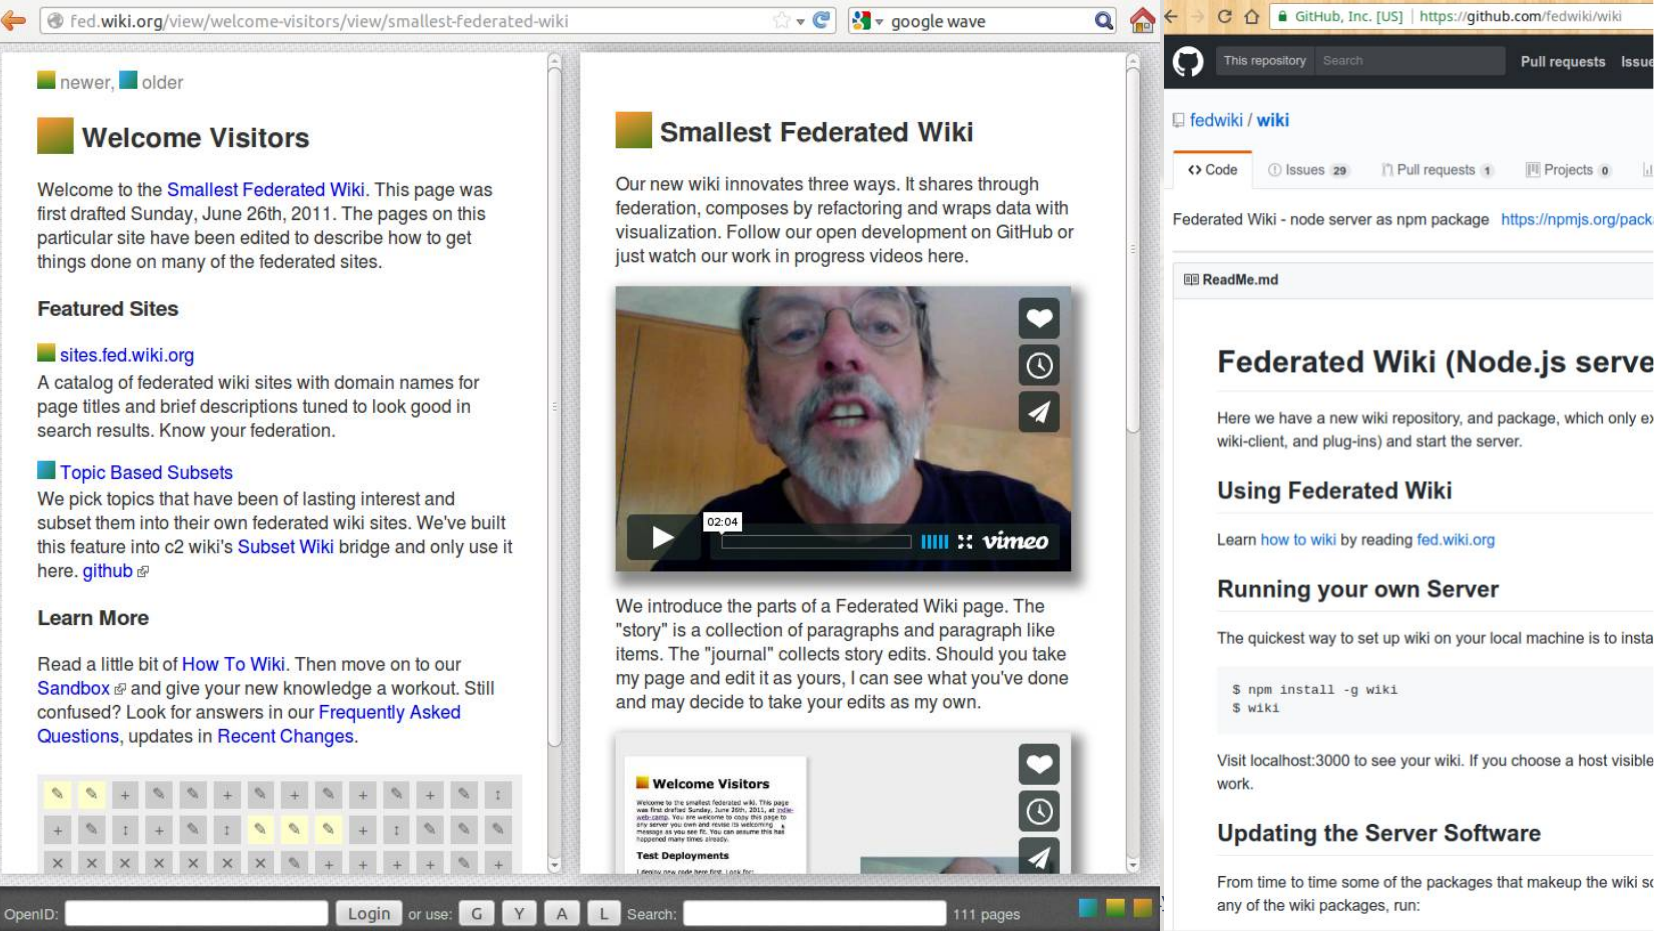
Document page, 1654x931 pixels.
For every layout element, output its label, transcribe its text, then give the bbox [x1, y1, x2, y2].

picture [0, 0, 1160, 931]
picture [1164, 0, 1654, 931]
text_box 1967 Pattern Manual [1160, 0, 1164, 931]
